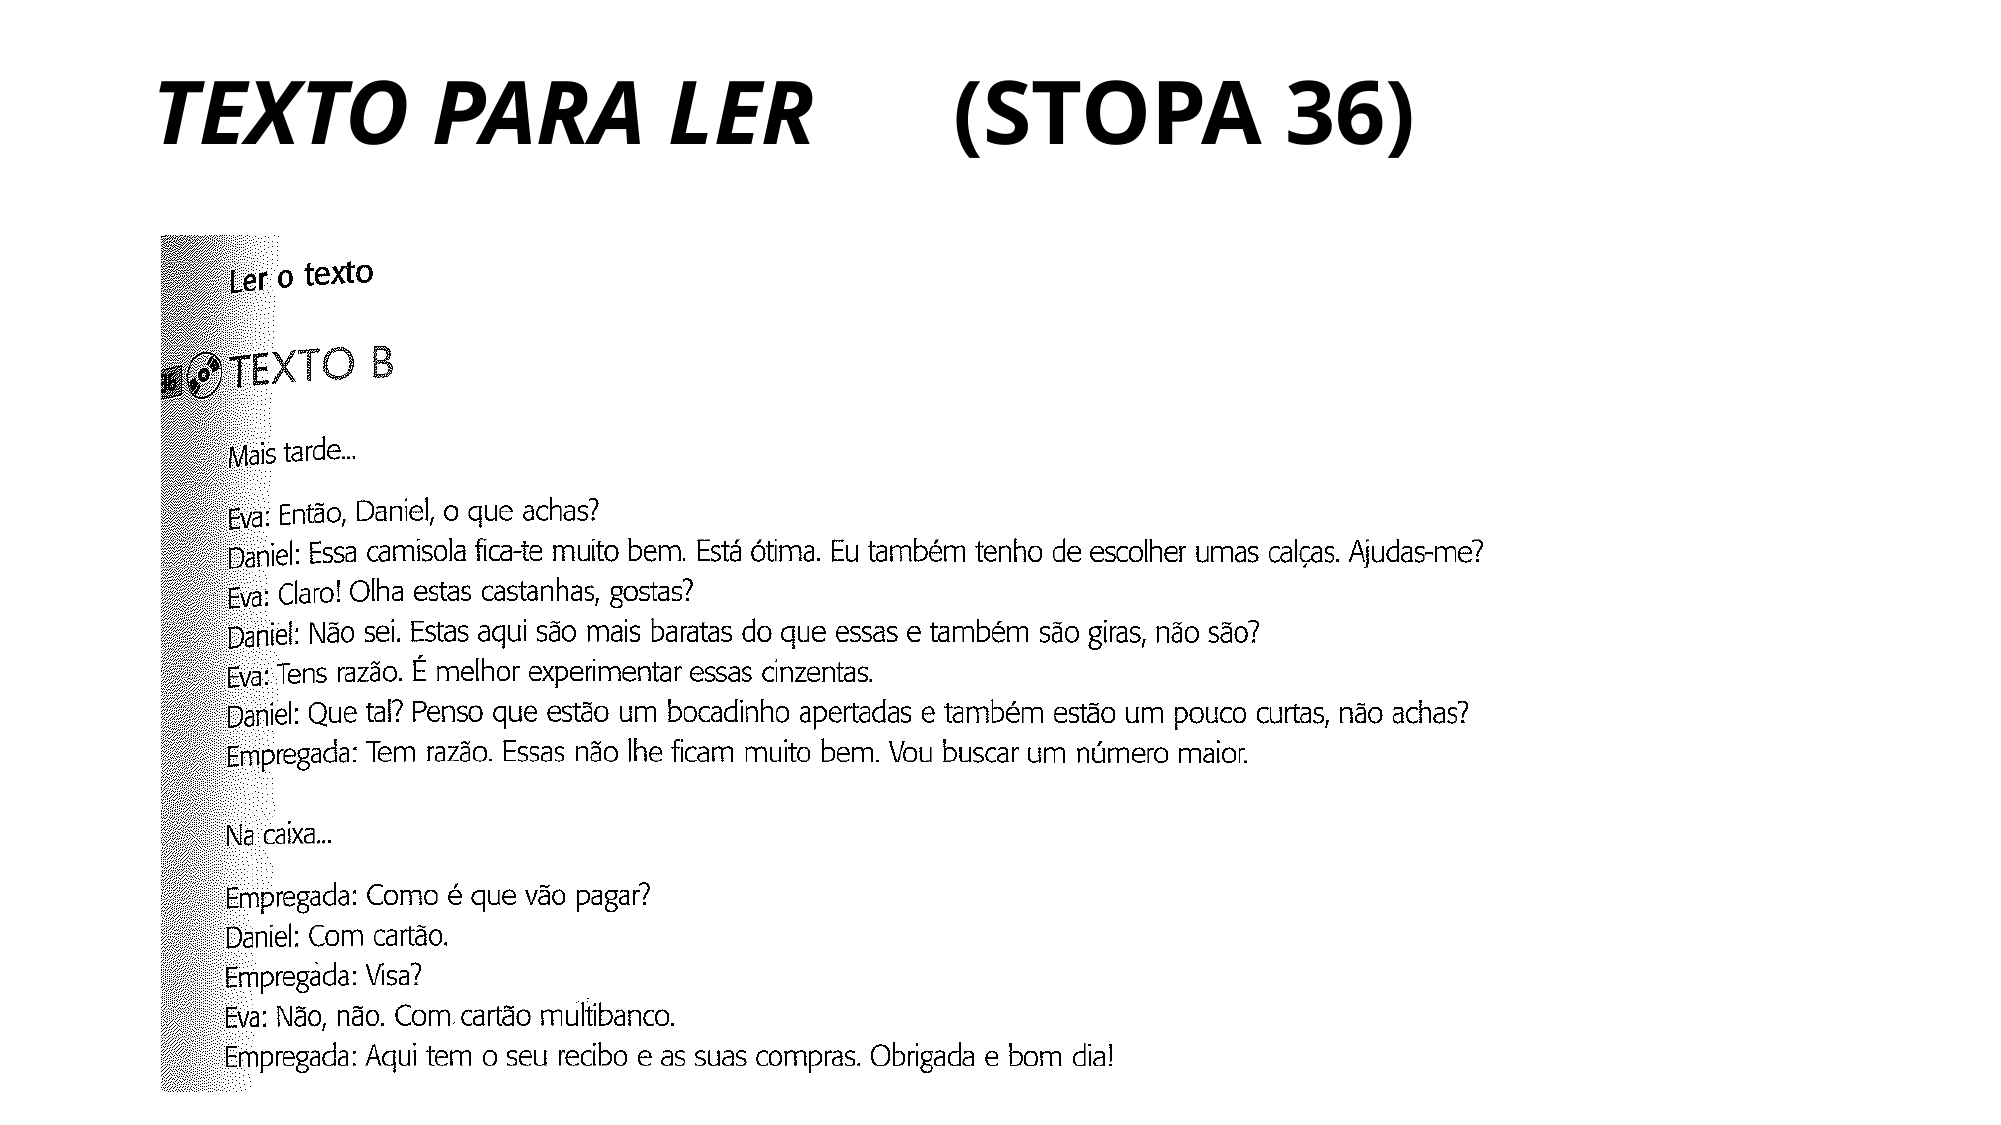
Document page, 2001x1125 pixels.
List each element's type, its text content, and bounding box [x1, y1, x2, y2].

picture [160, 235, 1578, 1092]
title TEXTO PARA LER (STOPA 36) [137, 59, 1863, 278]
